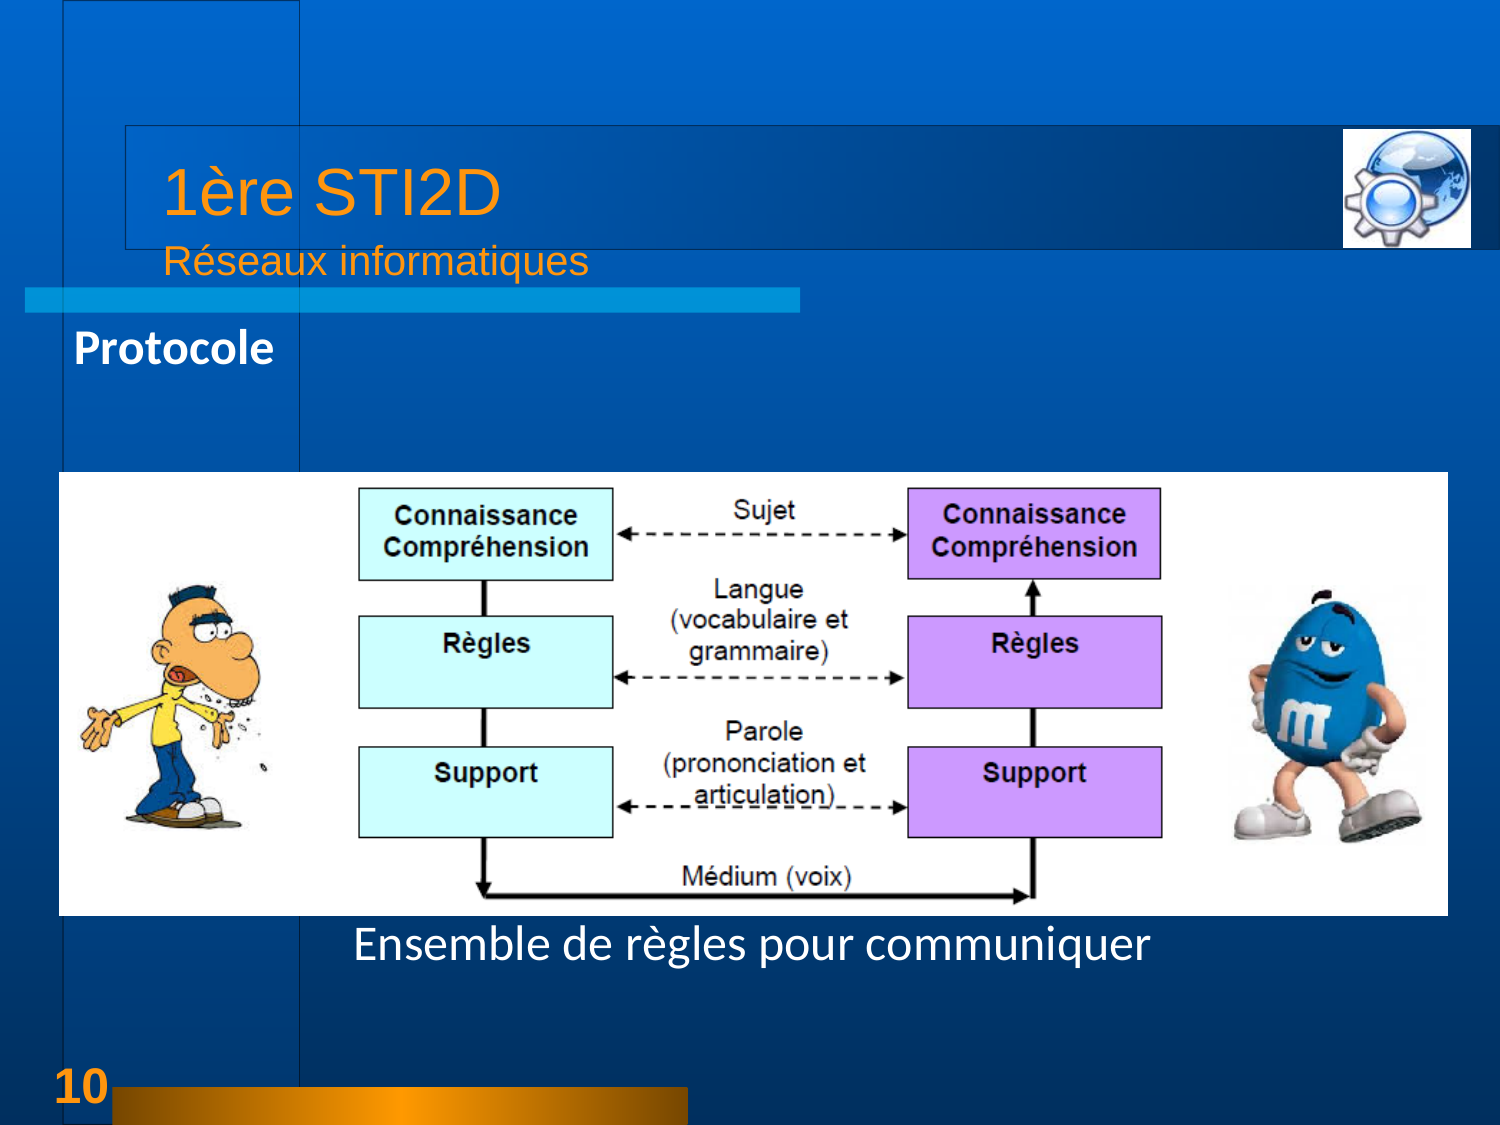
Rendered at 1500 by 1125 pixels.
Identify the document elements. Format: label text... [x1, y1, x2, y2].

text_box Ensemble de règles pour communiquer [59, 916, 1447, 1004]
text_box Protocole [59, 319, 1477, 489]
picture [59, 472, 1448, 916]
picture [1343, 129, 1471, 248]
